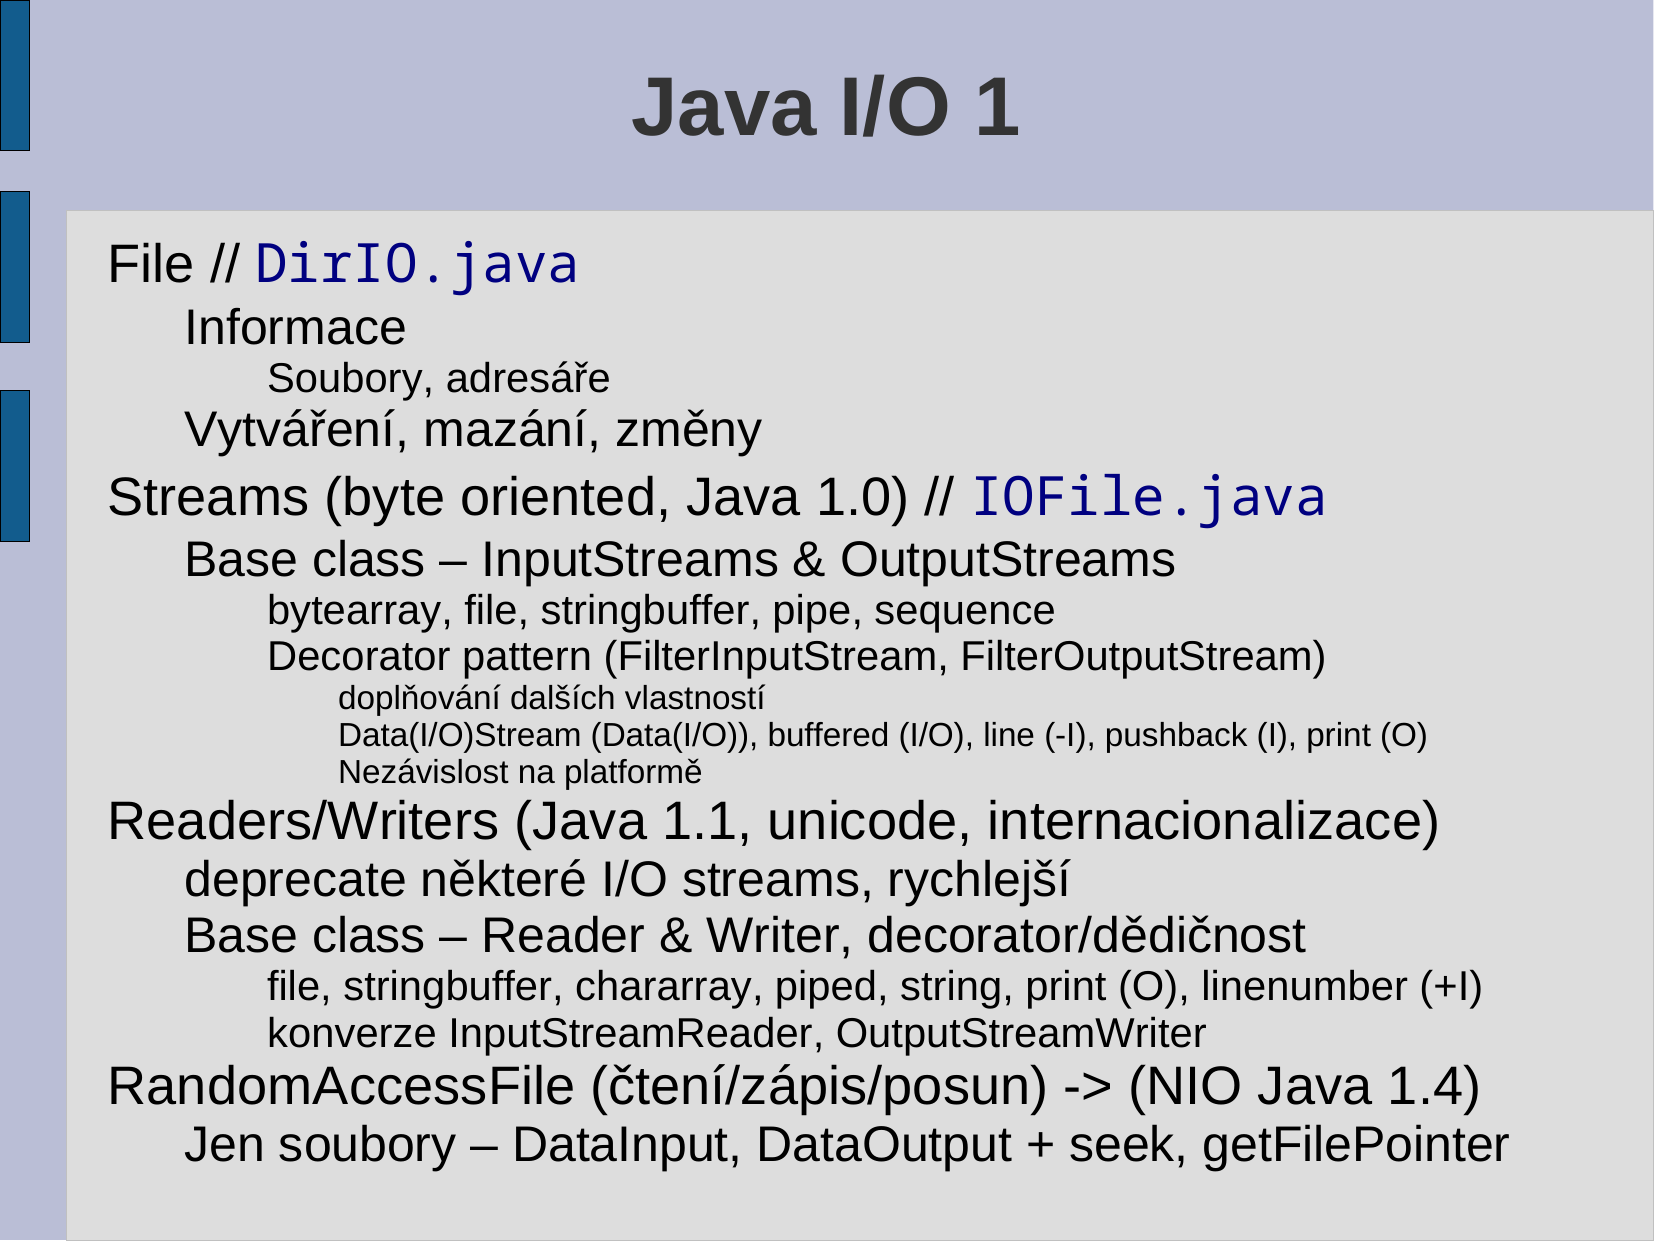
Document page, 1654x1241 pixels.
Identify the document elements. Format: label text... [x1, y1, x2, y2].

title Java I/O 1 [120, 17, 1533, 196]
list File // DirIO.java Informace Soubory, adresáře Vytváření, mazání, změny Streams (byte oriented, Java 1.0) // IOFile.java Base class – InputStreams & OutputStreams bytearray, file, stringbuffer, pipe, sequence Decorator pattern (FilterInputStream, FilterOutputStream) doplňování dalších vlastností Data(I/O)Stream (Data(I/O)), buffered (I/O), line (-I), pushback (I), print (O) Nezávislost na platformě Readers/Writers (Java 1.1, unicode, internacionalizace) deprecate některé I/O streams, rychlejší Base class – Reader & Writer, decorator/dědičnost file, stringbuffer, chararray, piped, string, print (O), linenumber (+I) konverze InputStreamReader, OutputStreamWriter RandomAccessFile (čtení/zápis/posun) -> (NIO Java 1.4) Jen soubory – DataInput, DataOutput + seek, getFilePointer [90, 225, 1576, 1233]
